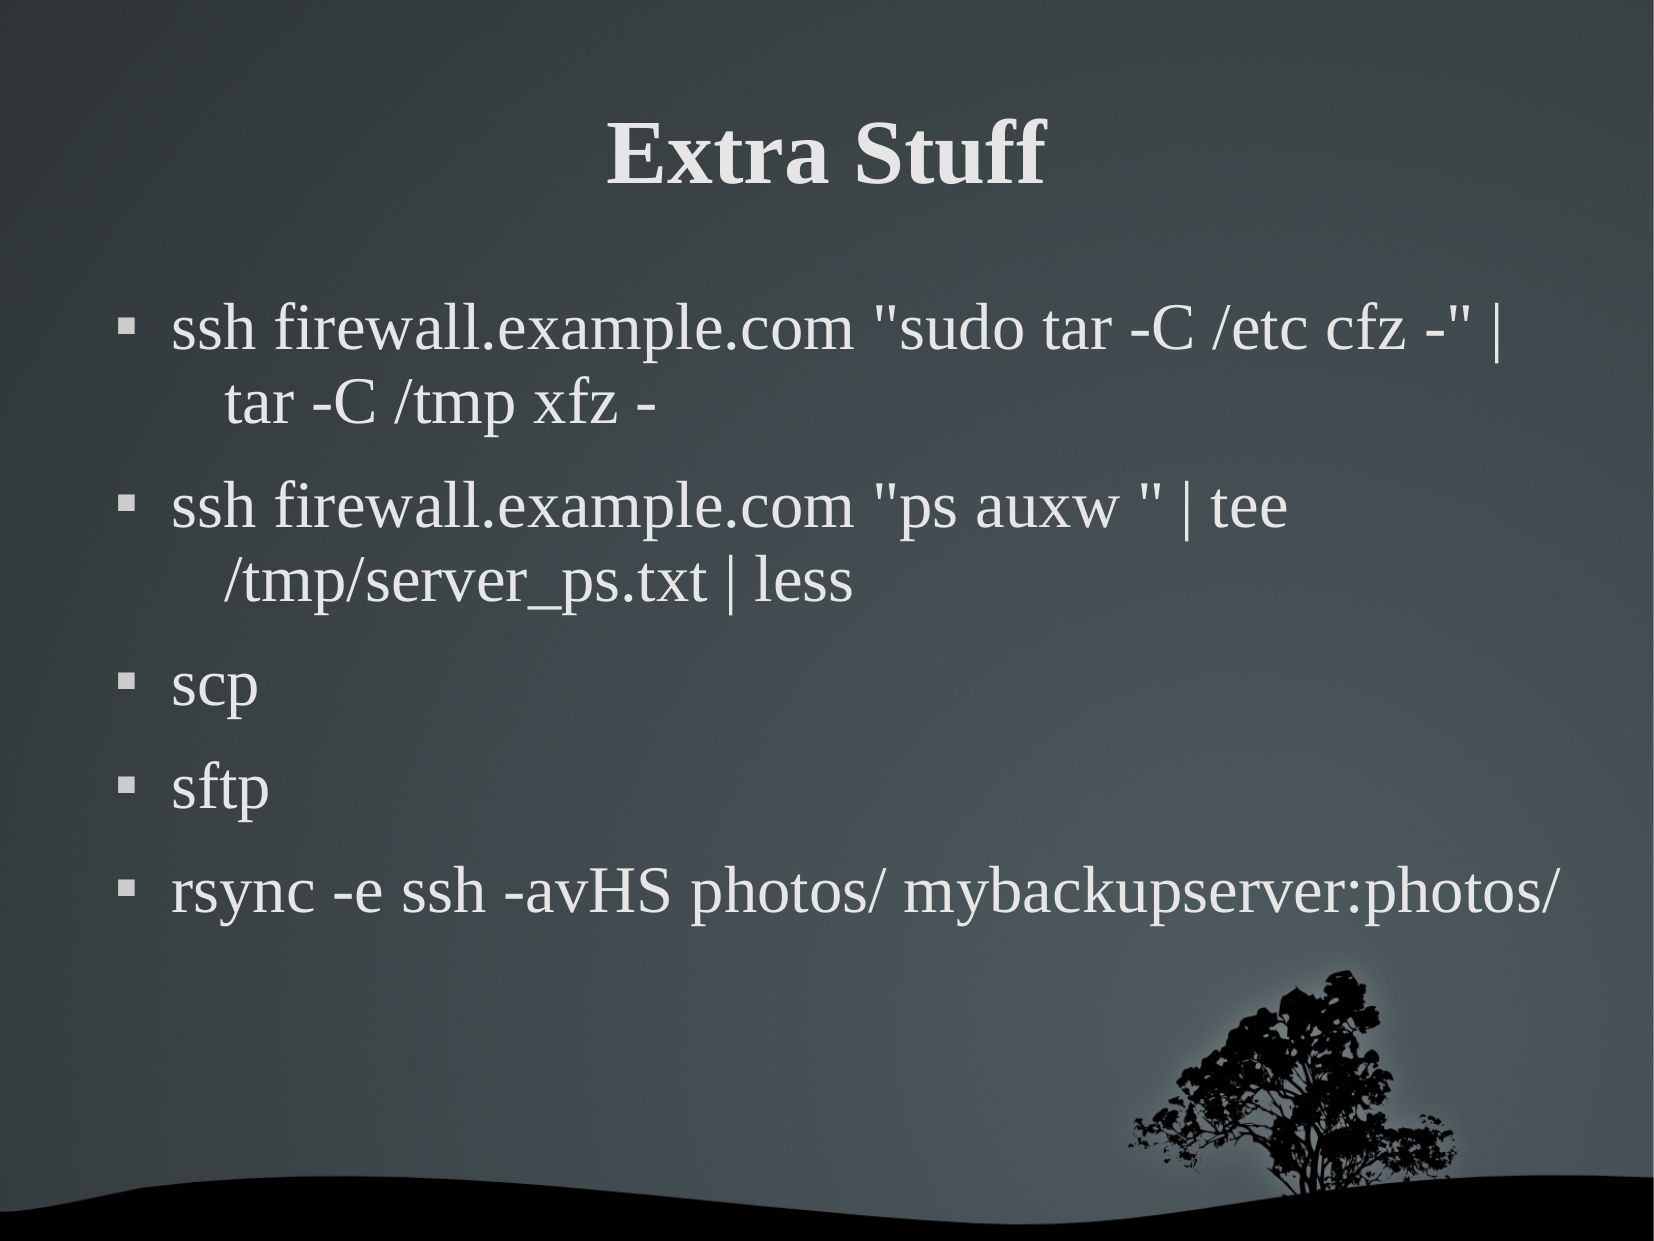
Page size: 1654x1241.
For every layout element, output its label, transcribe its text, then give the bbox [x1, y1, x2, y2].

picture [0, 0, 1654, 1241]
title Extra Stuff [82, 49, 1571, 257]
list ssh firewall.example.com "sudo tar -C /etc cfz -" | tar -C /tmp xfz - ssh firewall.example.com "ps auxw " | tee /tmp/server_ps.txt | less scp sftp rsync -e ssh -avHS photos/ mybackupserver:photos/ [82, 290, 1571, 1109]
